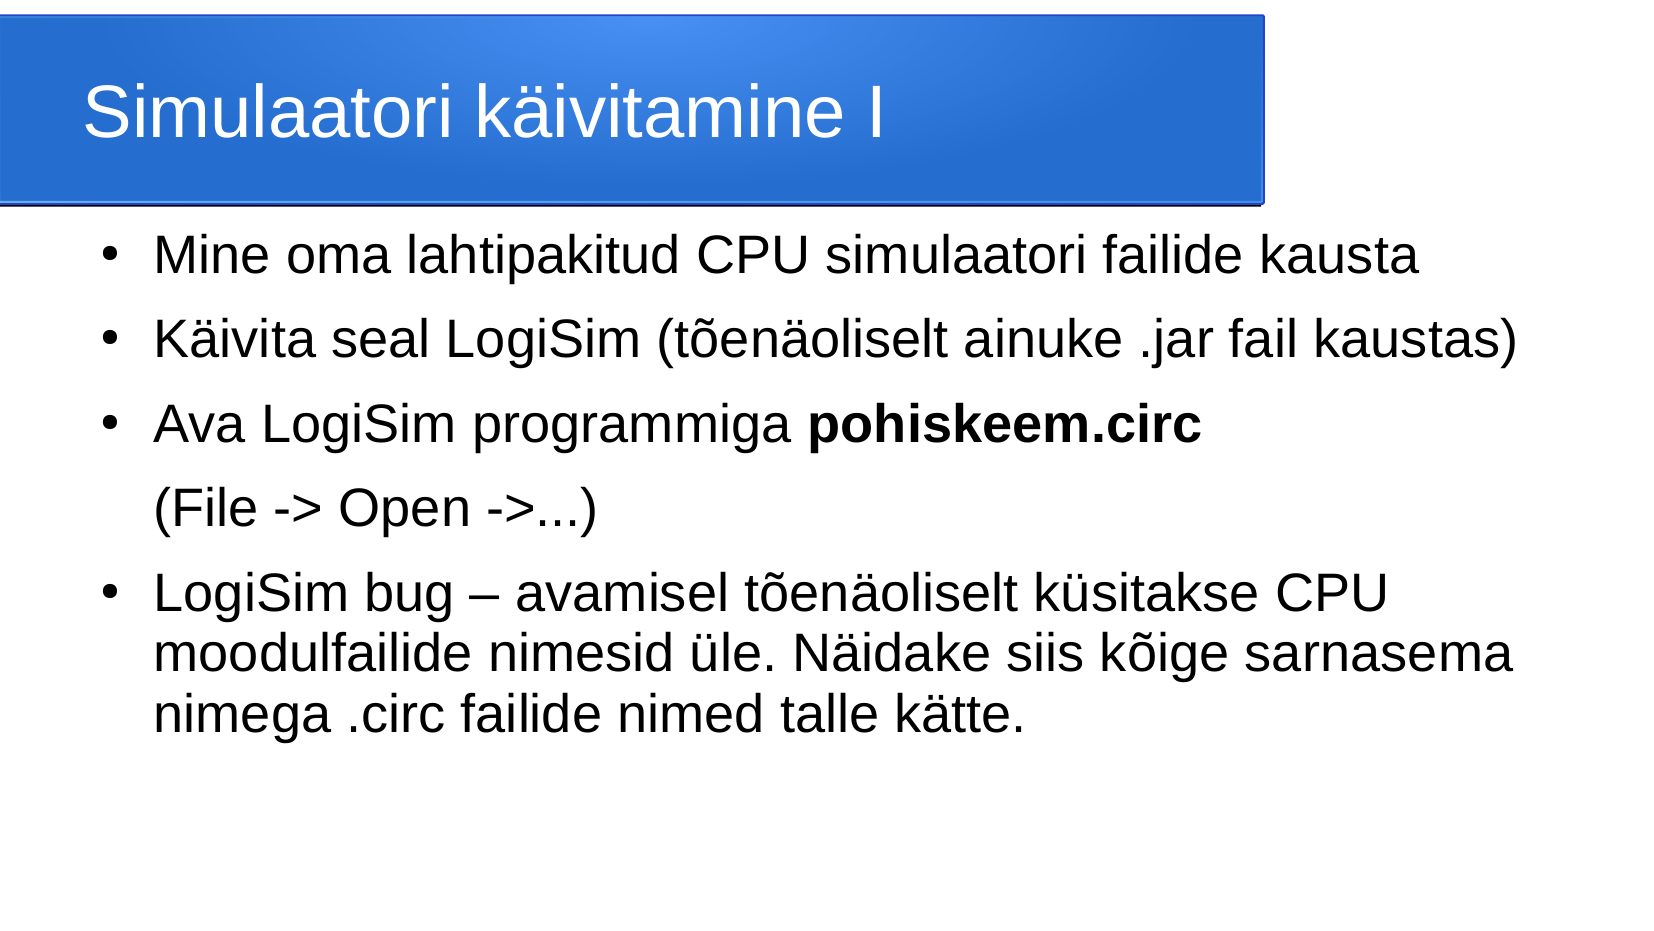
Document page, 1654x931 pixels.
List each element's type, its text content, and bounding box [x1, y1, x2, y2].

title Simulaatori käivitamine I [82, 35, 1235, 189]
list Mine oma lahtipakitud CPU simulaatori failide kausta Käivita seal LogiSim (tõenäoliselt ainuke .jar fail kaustas) Ava LogiSim programmiga pohiskeem.circ (File -> Open ->...) LogiSim bug – avamisel tõenäoliselt küsitakse CPU moodulfailide nimesid üle. Näidake siis kõige sarnasema nimega .circ failide nimed talle kätte. [82, 224, 1571, 764]
